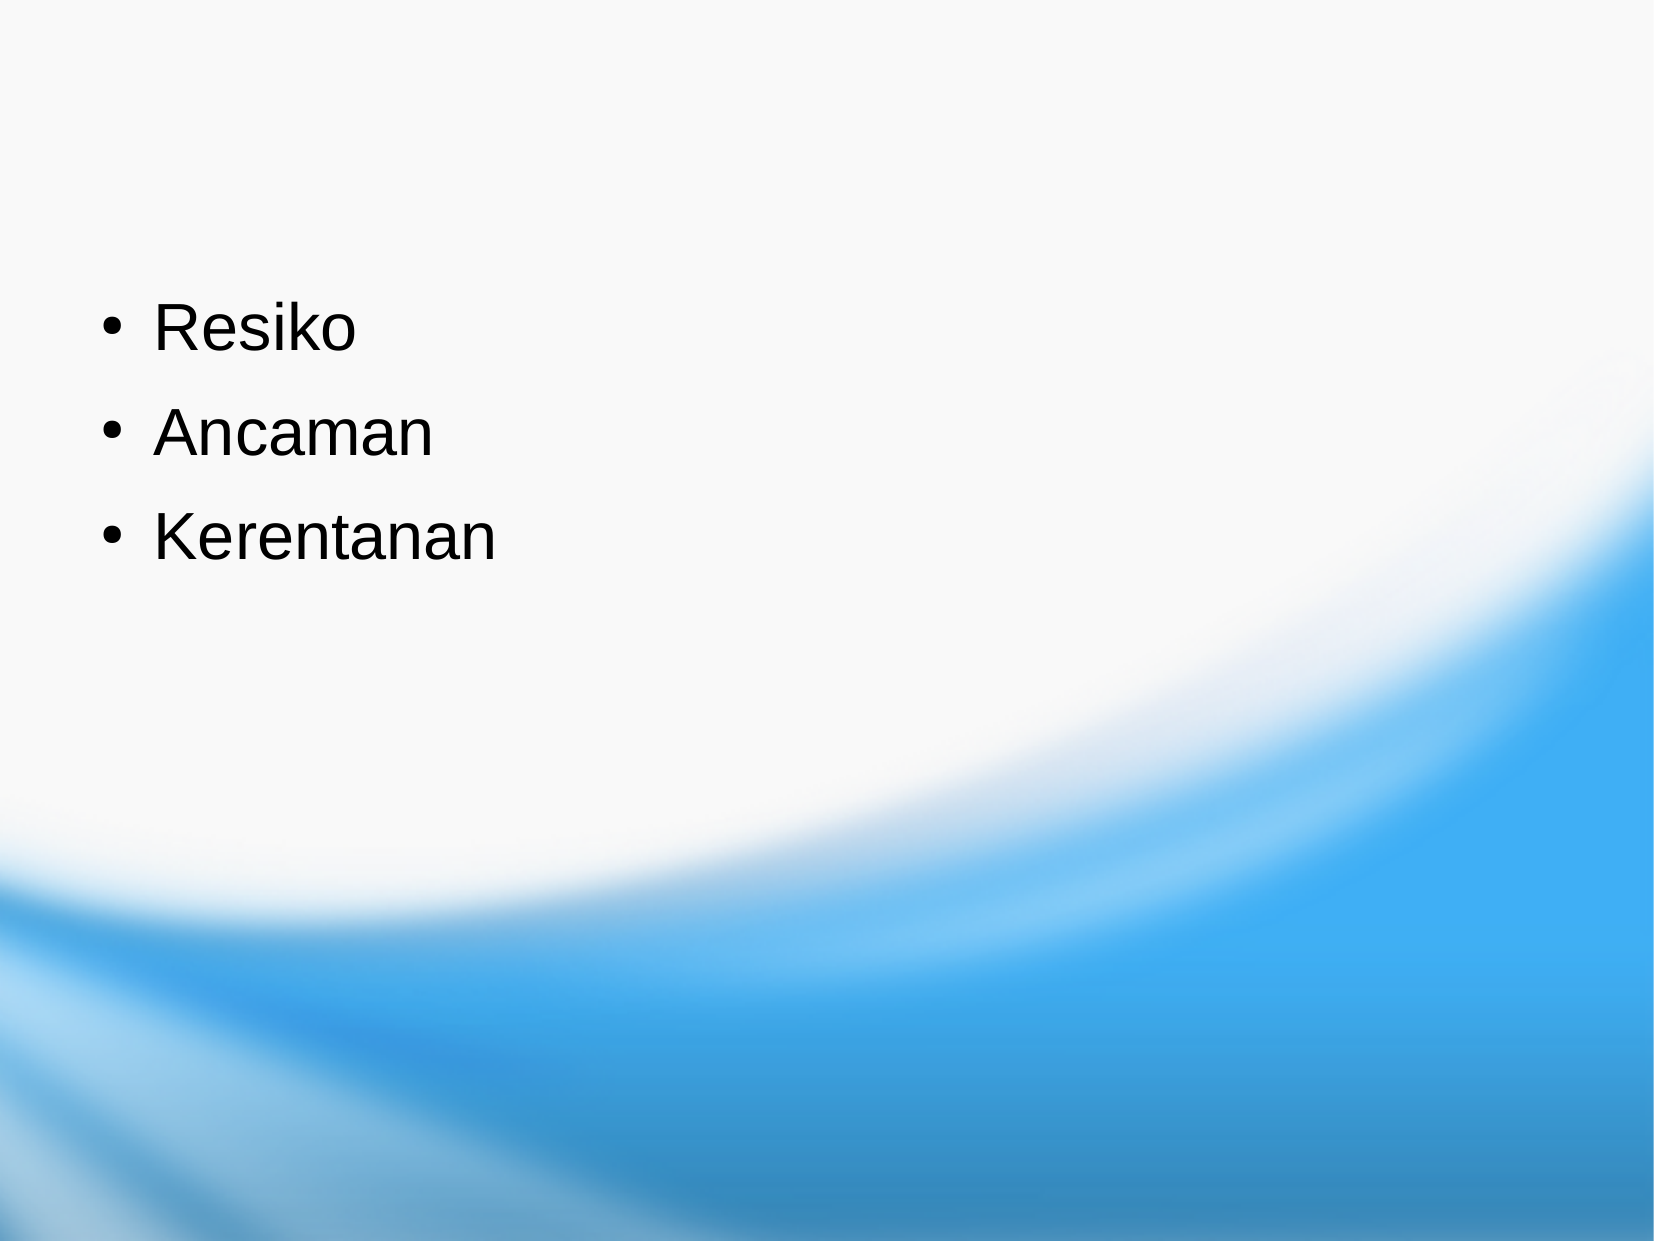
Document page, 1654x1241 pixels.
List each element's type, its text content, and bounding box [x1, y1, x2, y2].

picture [0, 0, 1654, 1241]
list Resiko Ancaman Kerentanan [82, 290, 1571, 1109]
